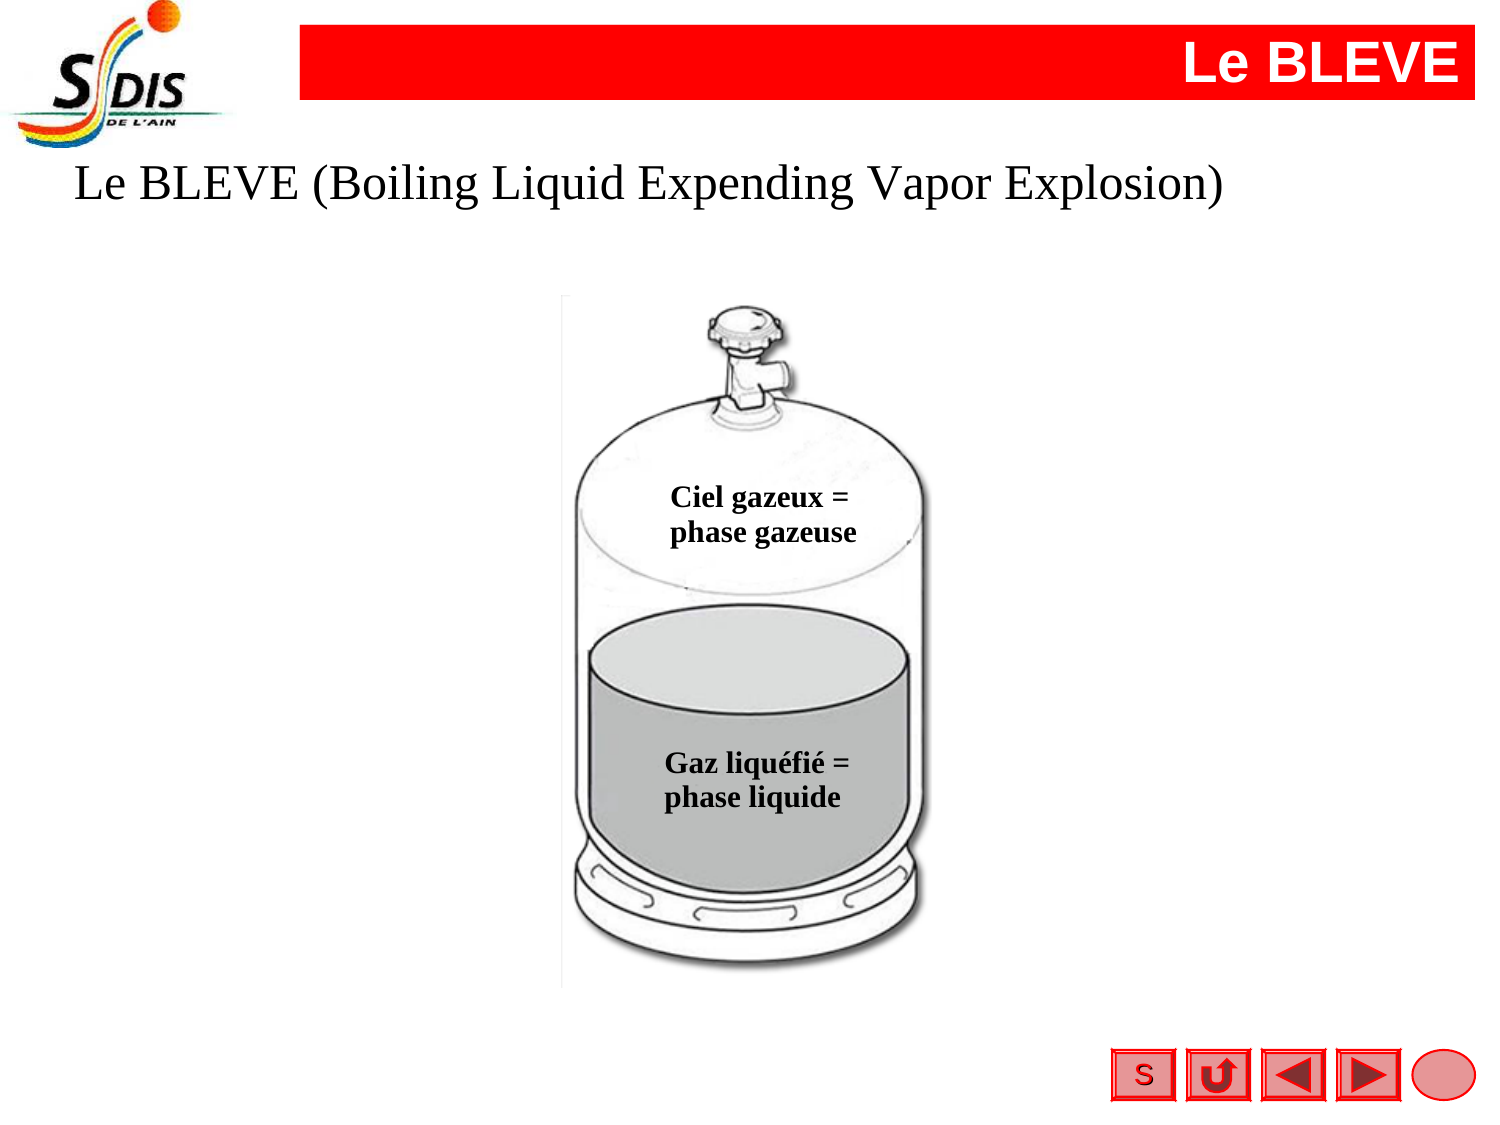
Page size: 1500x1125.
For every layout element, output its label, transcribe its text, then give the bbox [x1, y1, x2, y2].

picture [1267, 1055, 1320, 1095]
text_box Ciel gazeux = phase gazeuse [655, 472, 886, 594]
picture [0, 0, 237, 148]
picture [561, 295, 943, 988]
picture [1342, 1055, 1395, 1095]
text_box Gaz liquéfié = phase liquide [649, 738, 886, 859]
text_box Le BLEVE [299, 24, 1475, 100]
picture [1117, 1055, 1170, 1095]
text_box Le BLEVE (Boiling Liquid Expending Vapor Explosion) [59, 147, 1477, 1004]
picture [1192, 1055, 1245, 1095]
text_box [1412, 1049, 1476, 1101]
